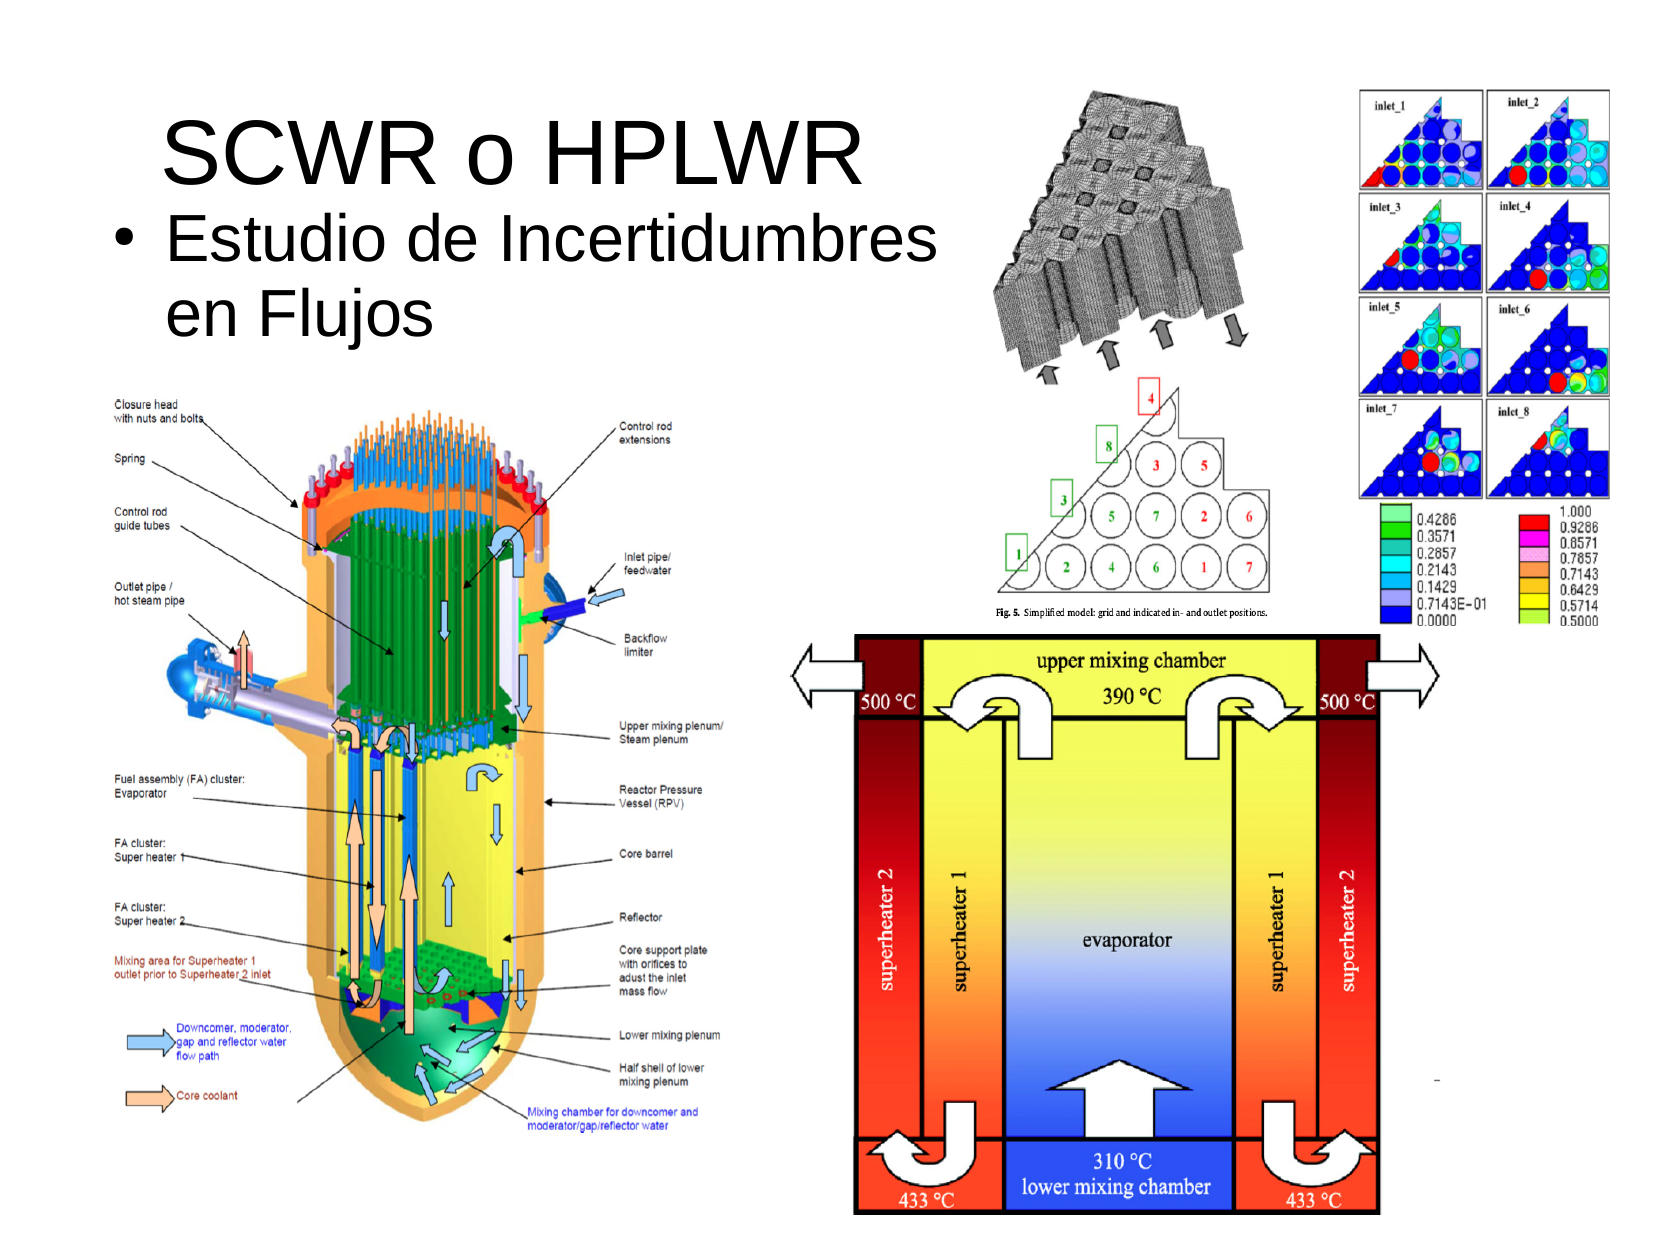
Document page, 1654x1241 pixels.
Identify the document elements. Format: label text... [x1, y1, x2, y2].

title SCWR o HPLWR [82, 49, 945, 257]
picture [94, 378, 735, 1146]
list Estudio de Incertidumbres en Flujos [94, 200, 957, 868]
picture [780, 81, 1646, 1227]
